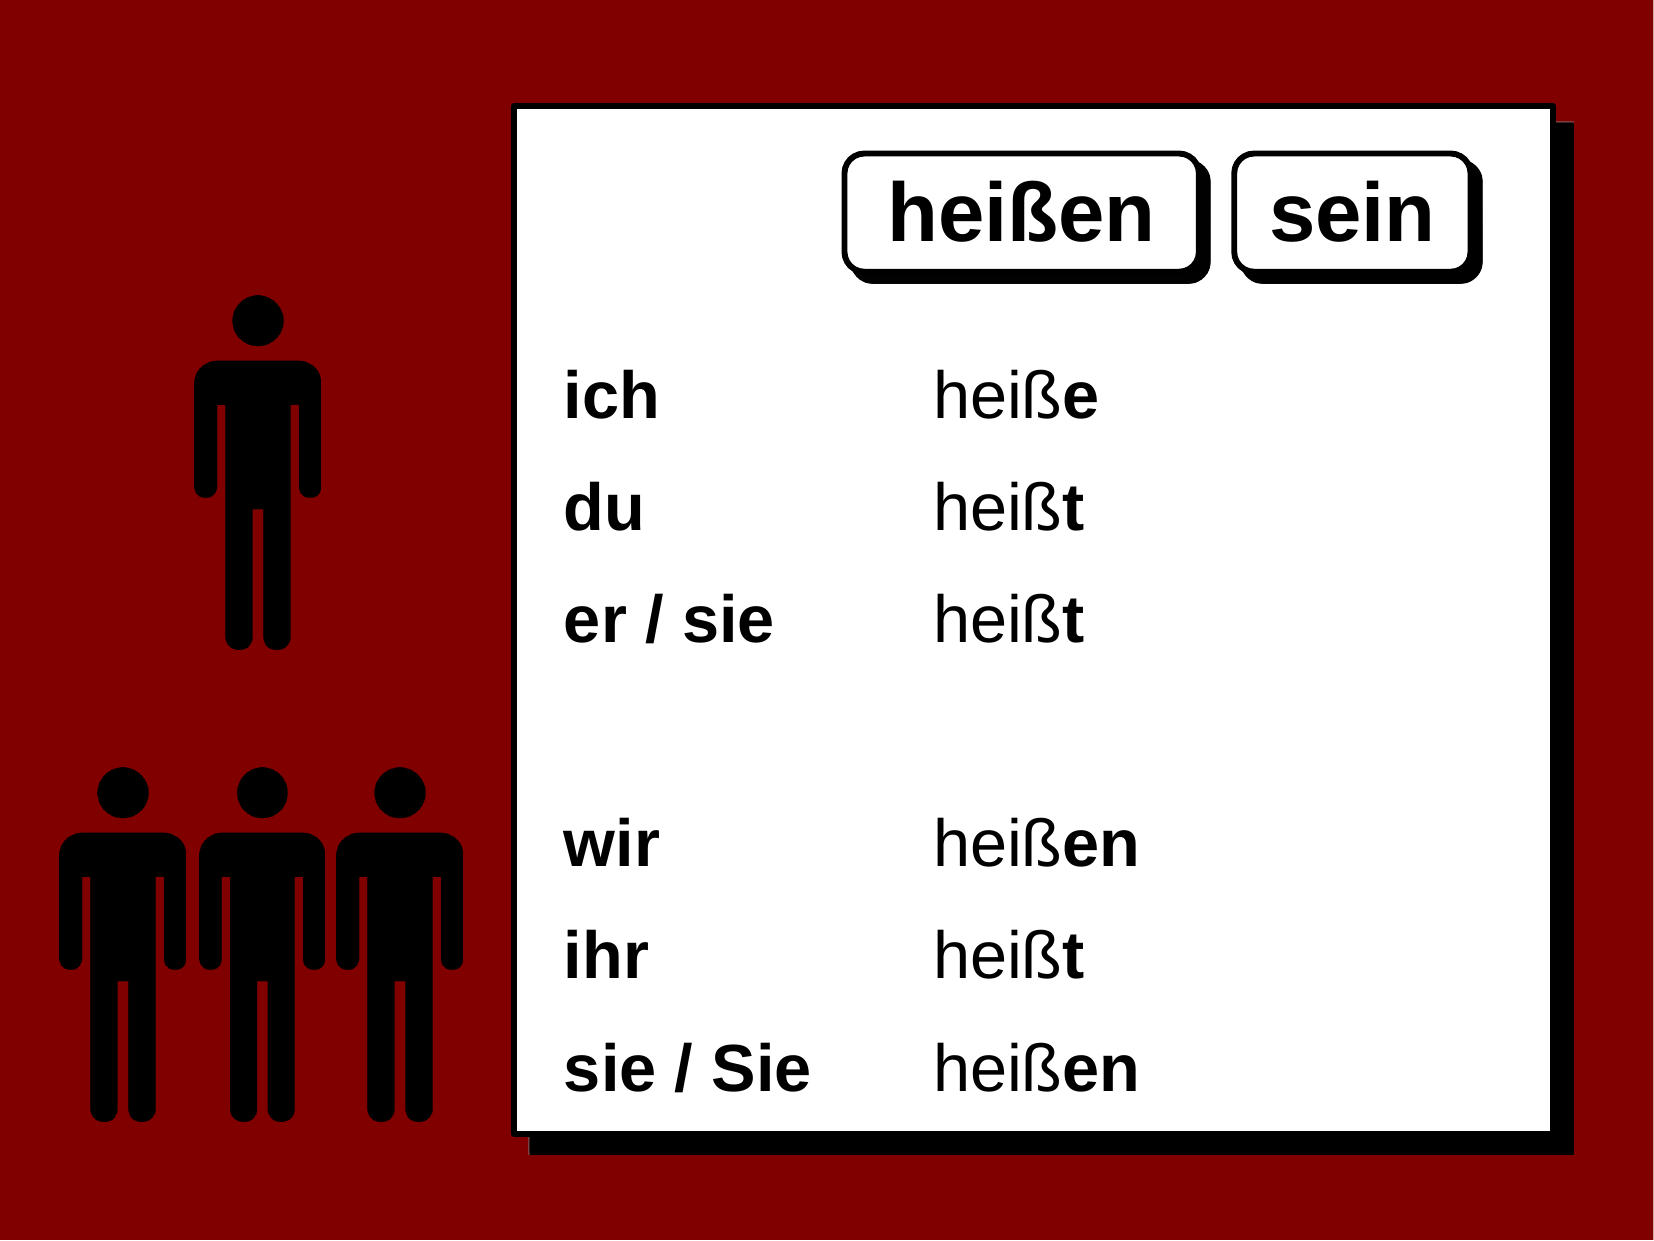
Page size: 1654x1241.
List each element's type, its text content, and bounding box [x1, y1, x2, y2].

text_box ich heiße du heißt er / sie heißt wir heißen ihr heißt sie / Sie heißen [549, 312, 1554, 1106]
text_box sein [1234, 153, 1471, 272]
picture [59, 767, 186, 1123]
picture [336, 767, 463, 1123]
text_box [513, 106, 1554, 1134]
picture [199, 767, 325, 1123]
picture [194, 295, 321, 650]
text_box heißen [844, 153, 1199, 272]
